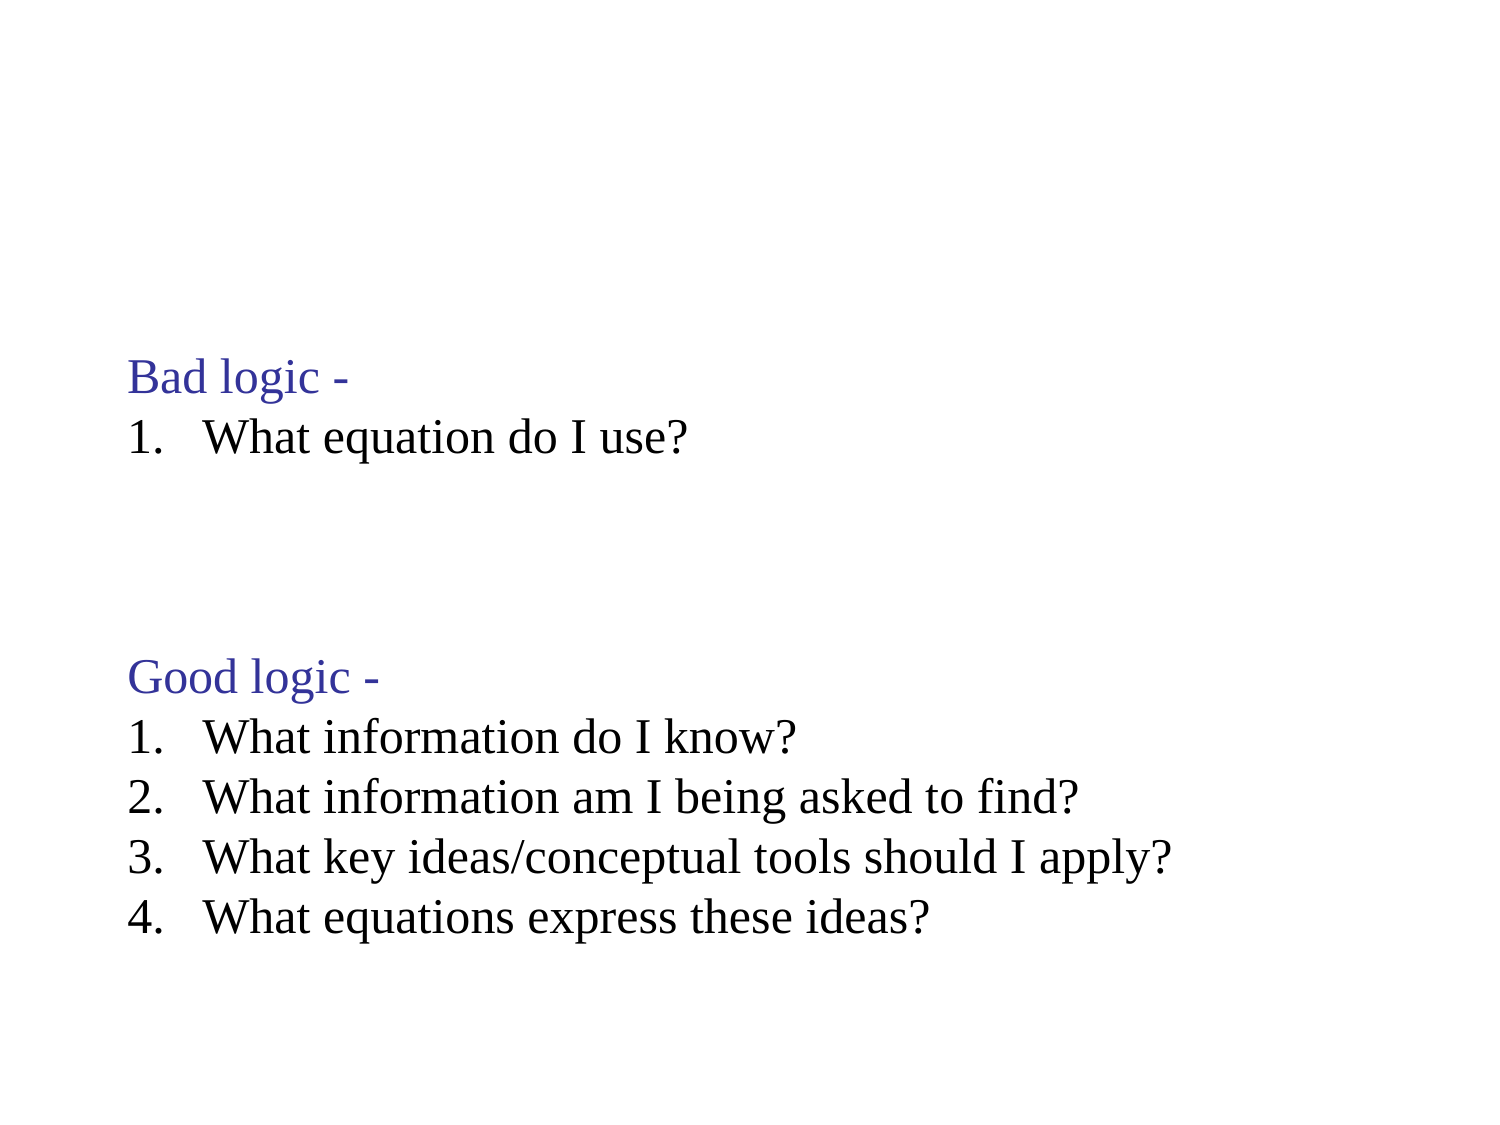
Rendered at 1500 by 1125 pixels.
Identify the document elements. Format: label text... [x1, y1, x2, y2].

text_box Bad logic - What equation do I use? [112, 335, 717, 471]
text_box Good logic - What information do I know? What information am I being asked to find? What key ideas/conceptual tools should I apply? What equations express these ideas? [112, 635, 1376, 951]
